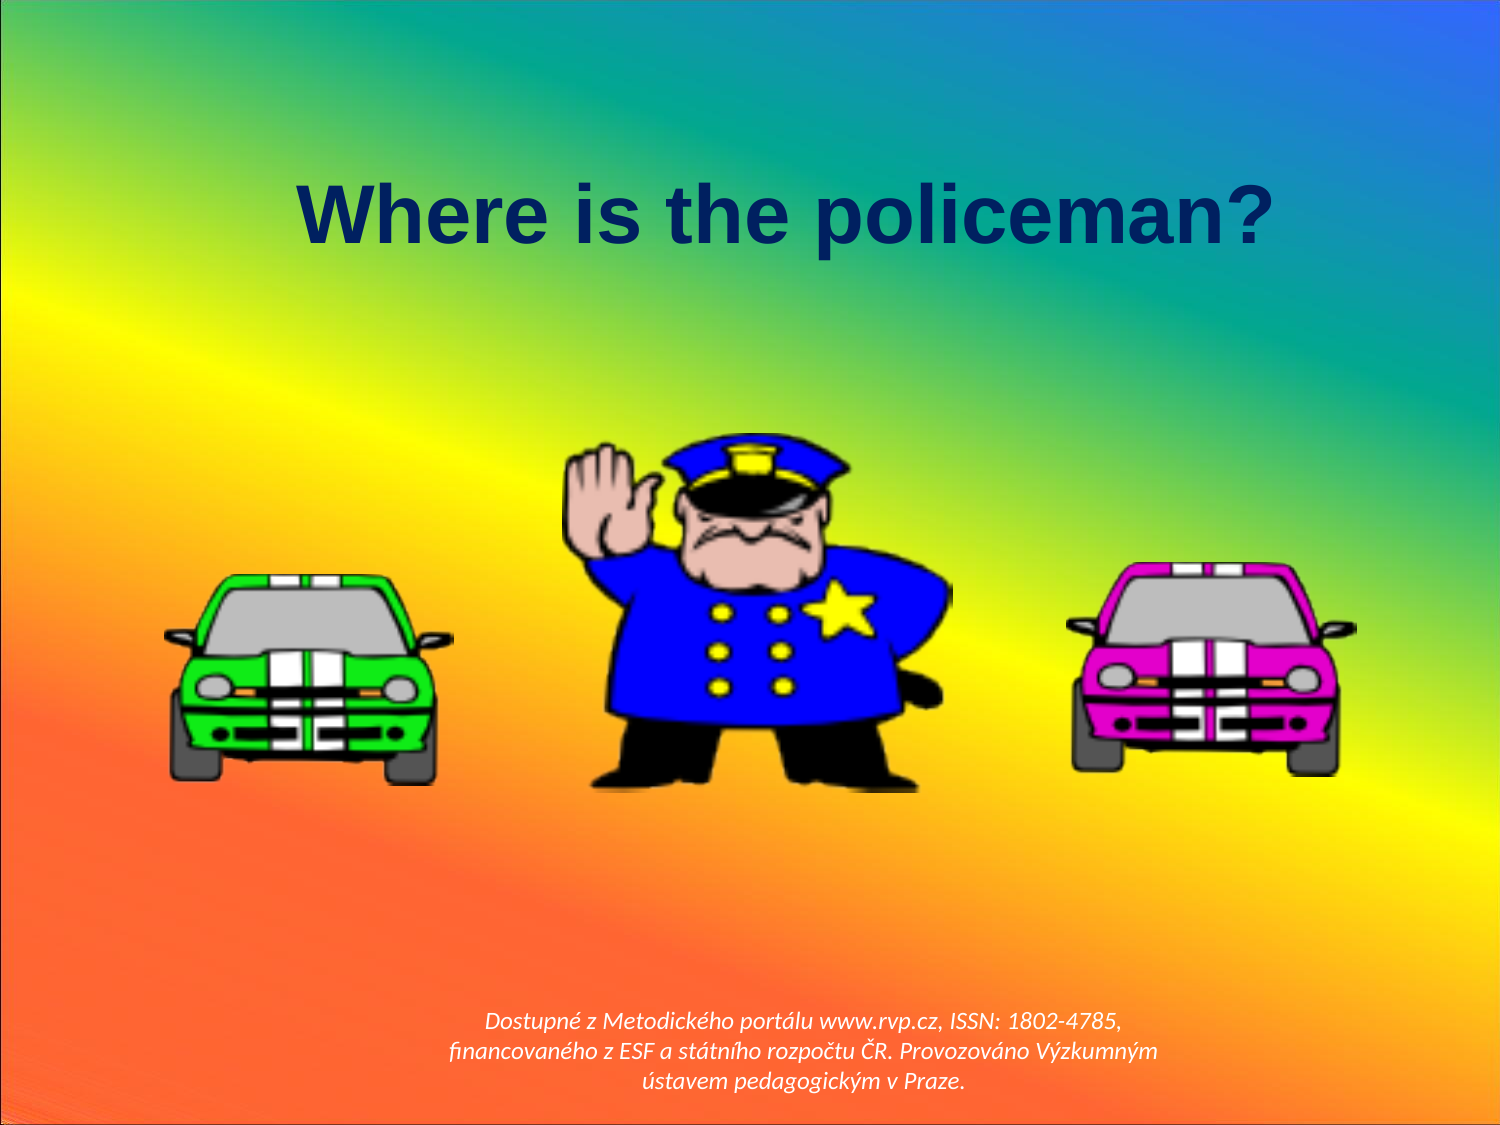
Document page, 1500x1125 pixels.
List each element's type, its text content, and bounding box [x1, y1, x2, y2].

title [0, 316, 1465, 739]
text_box Where is the policeman? [281, 152, 1500, 268]
picture [0, 0, 1500, 1125]
text_box Dostupné z Metodického portálu www.rvp.cz, ISSN: 1802-4785, financovaného z ESF a státního rozpočtu ČR. Provozováno Výzkumným ústavem pedagogickým v Praze. [421, 1019, 1187, 1080]
